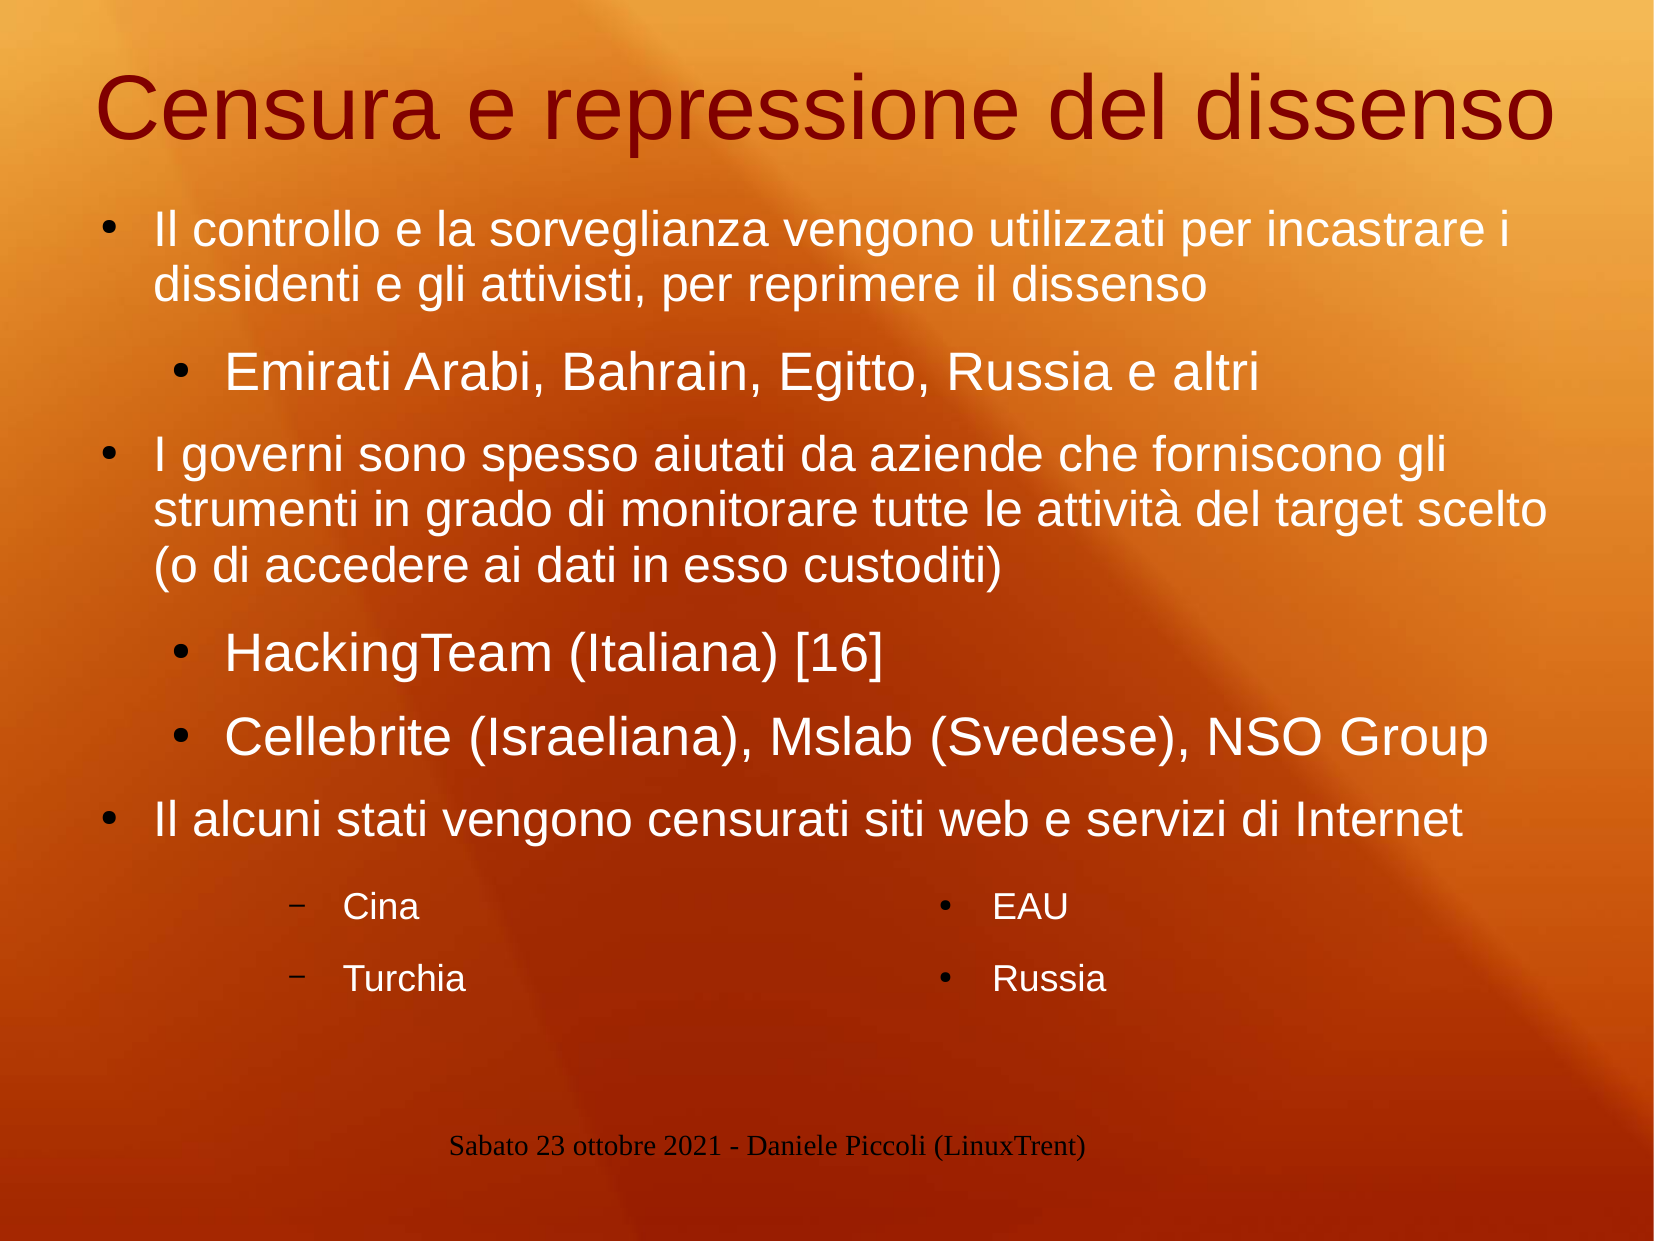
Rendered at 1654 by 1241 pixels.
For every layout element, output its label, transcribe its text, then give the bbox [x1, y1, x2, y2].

text_box Cina Turchia [200, 885, 745, 1000]
list Il controllo e la sorveglianza vengono utilizzati per incastrare i dissidenti e gli attivisti, per reprimere il dissenso Emirati Arabi, Bahrain, Egitto, Russia e altri I governi sono spesso aiutati da aziende che forniscono gli strumenti in grado di monitorare tutte le attività del target scelto (o di accedere ai dati in esso custoditi) HackingTeam (Italiana) [16] Cellebrite (Israeliana), Mslab (Svedese), NSO Group Il alcuni stati vengono censurati siti web e servizi di Internet [82, 200, 1571, 847]
title Censura e repressione del dissenso [82, 37, 1571, 178]
text_box EAU Russia [850, 885, 1394, 1000]
picture [0, 0, 1654, 1241]
